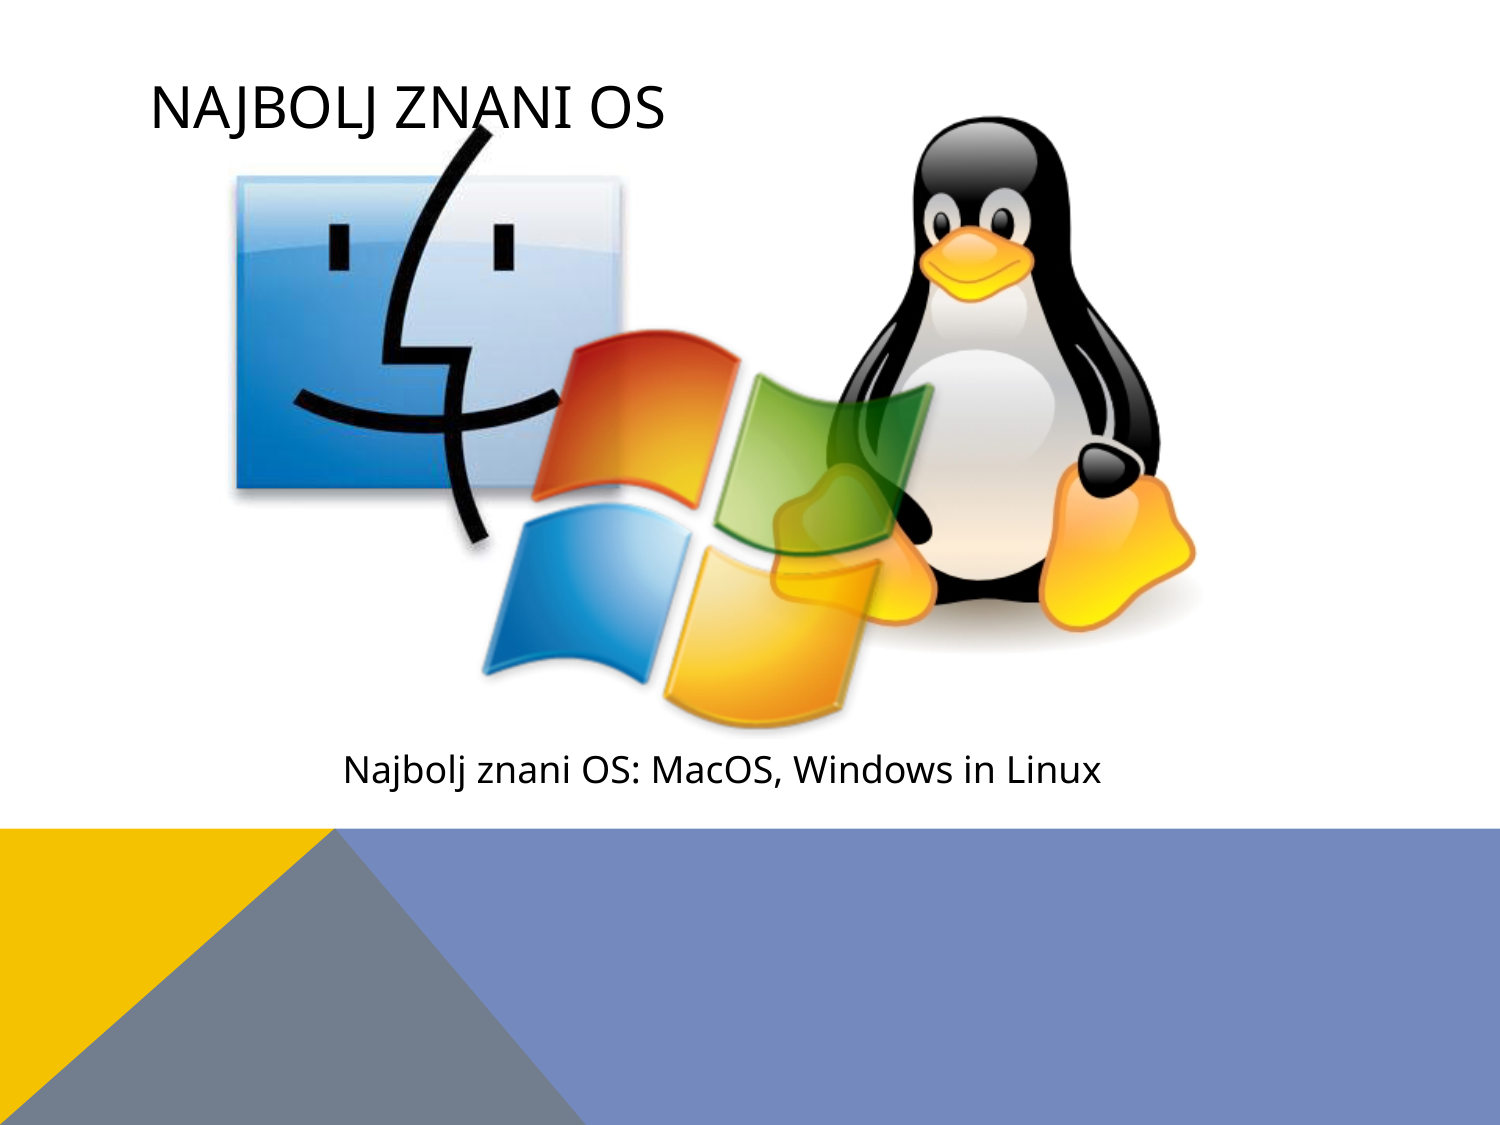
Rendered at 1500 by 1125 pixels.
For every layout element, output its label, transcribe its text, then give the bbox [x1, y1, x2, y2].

title Najbolj znani os [134, 59, 1369, 150]
picture [218, 113, 1219, 739]
text_box Najbolj znani OS: MacOS, Windows in Linux [222, 738, 1223, 799]
